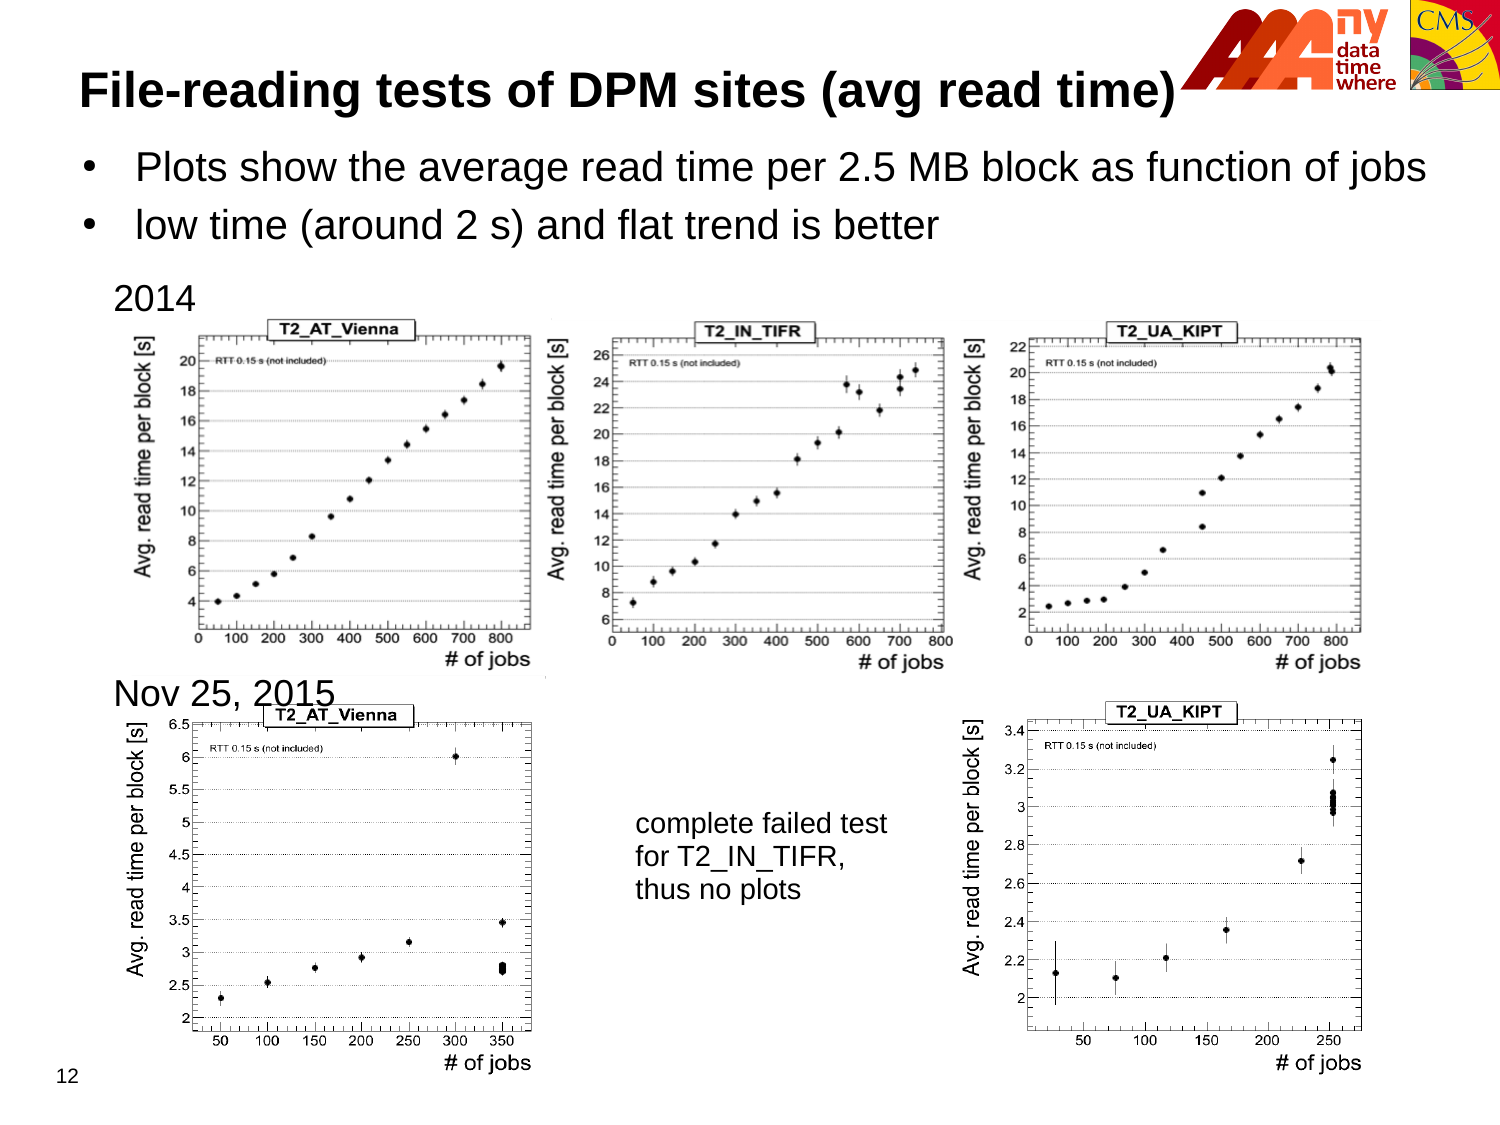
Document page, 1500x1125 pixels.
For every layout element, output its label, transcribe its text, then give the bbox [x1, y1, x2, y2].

text_box 2014 [98, 269, 212, 327]
title File-reading tests of DPM sites (avg read time) [64, 54, 1198, 143]
picture [960, 700, 1382, 1081]
picture [1180, 9, 1396, 90]
list Plots show the average read time per 2.5 MB block as function of jobs low time (around 2 s) and flat trend is better [64, 143, 1436, 952]
text_box complete failed test for T2_IN_TIFR, thus no plots [620, 799, 902, 913]
picture [124, 703, 552, 1081]
picture [1410, 0, 1500, 90]
picture [131, 317, 1382, 679]
text_box Nov 25, 2015 [98, 665, 352, 723]
